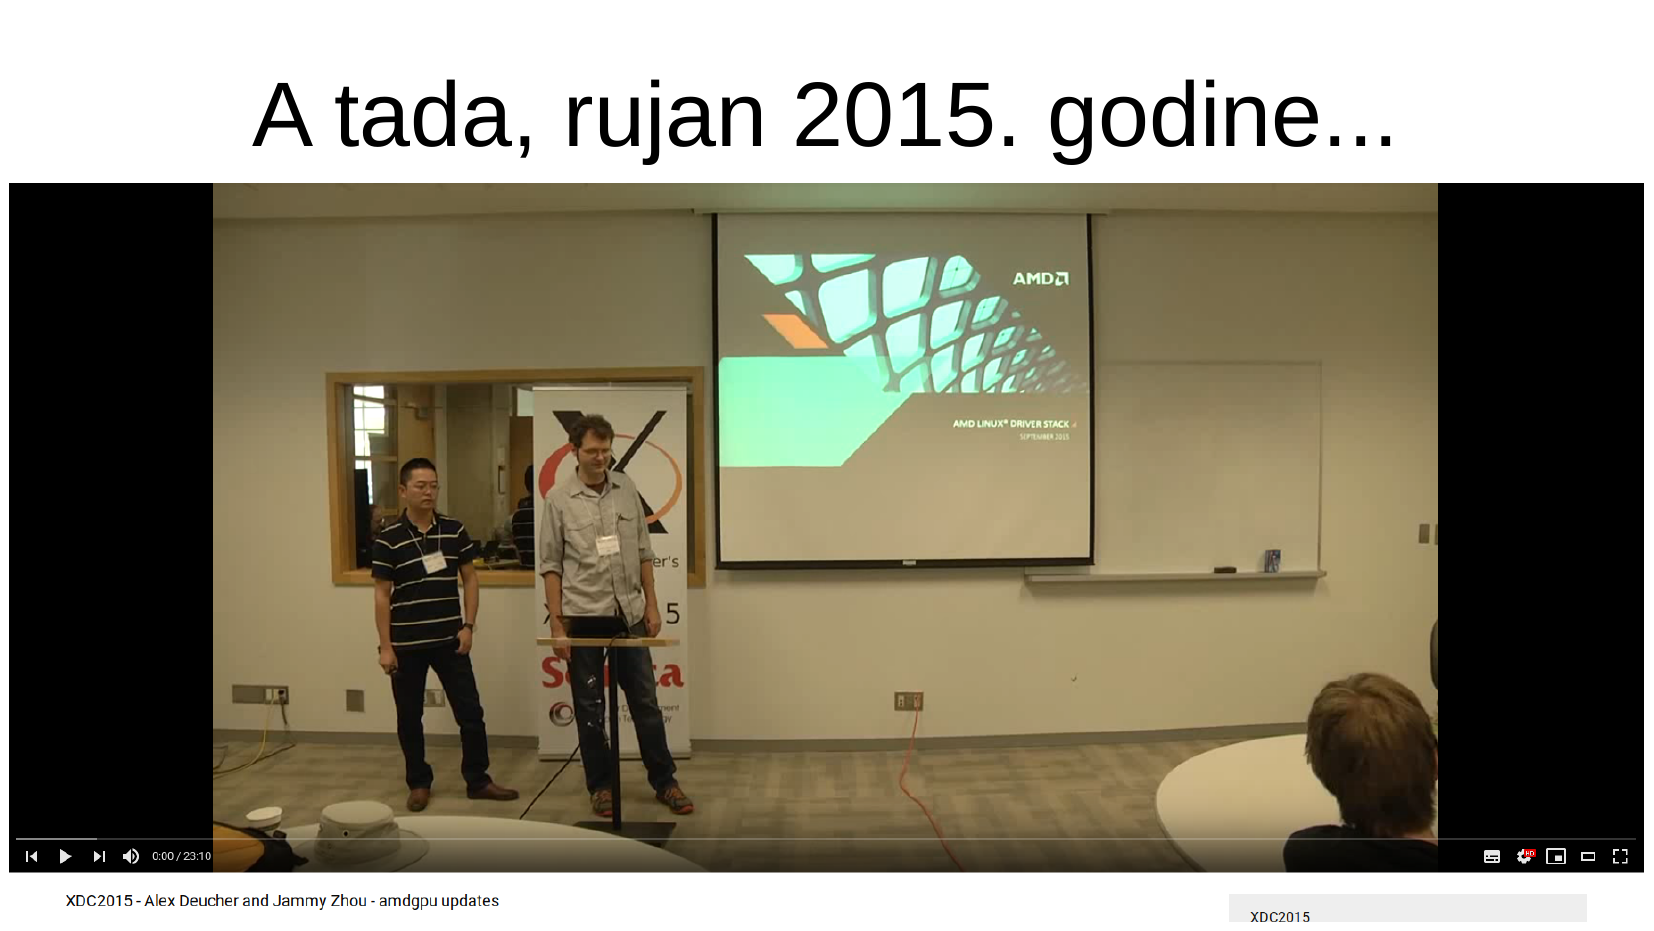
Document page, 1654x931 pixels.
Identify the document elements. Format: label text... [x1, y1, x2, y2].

picture [9, 183, 1644, 922]
title A tada, rujan 2015. godine... [82, 37, 1571, 183]
